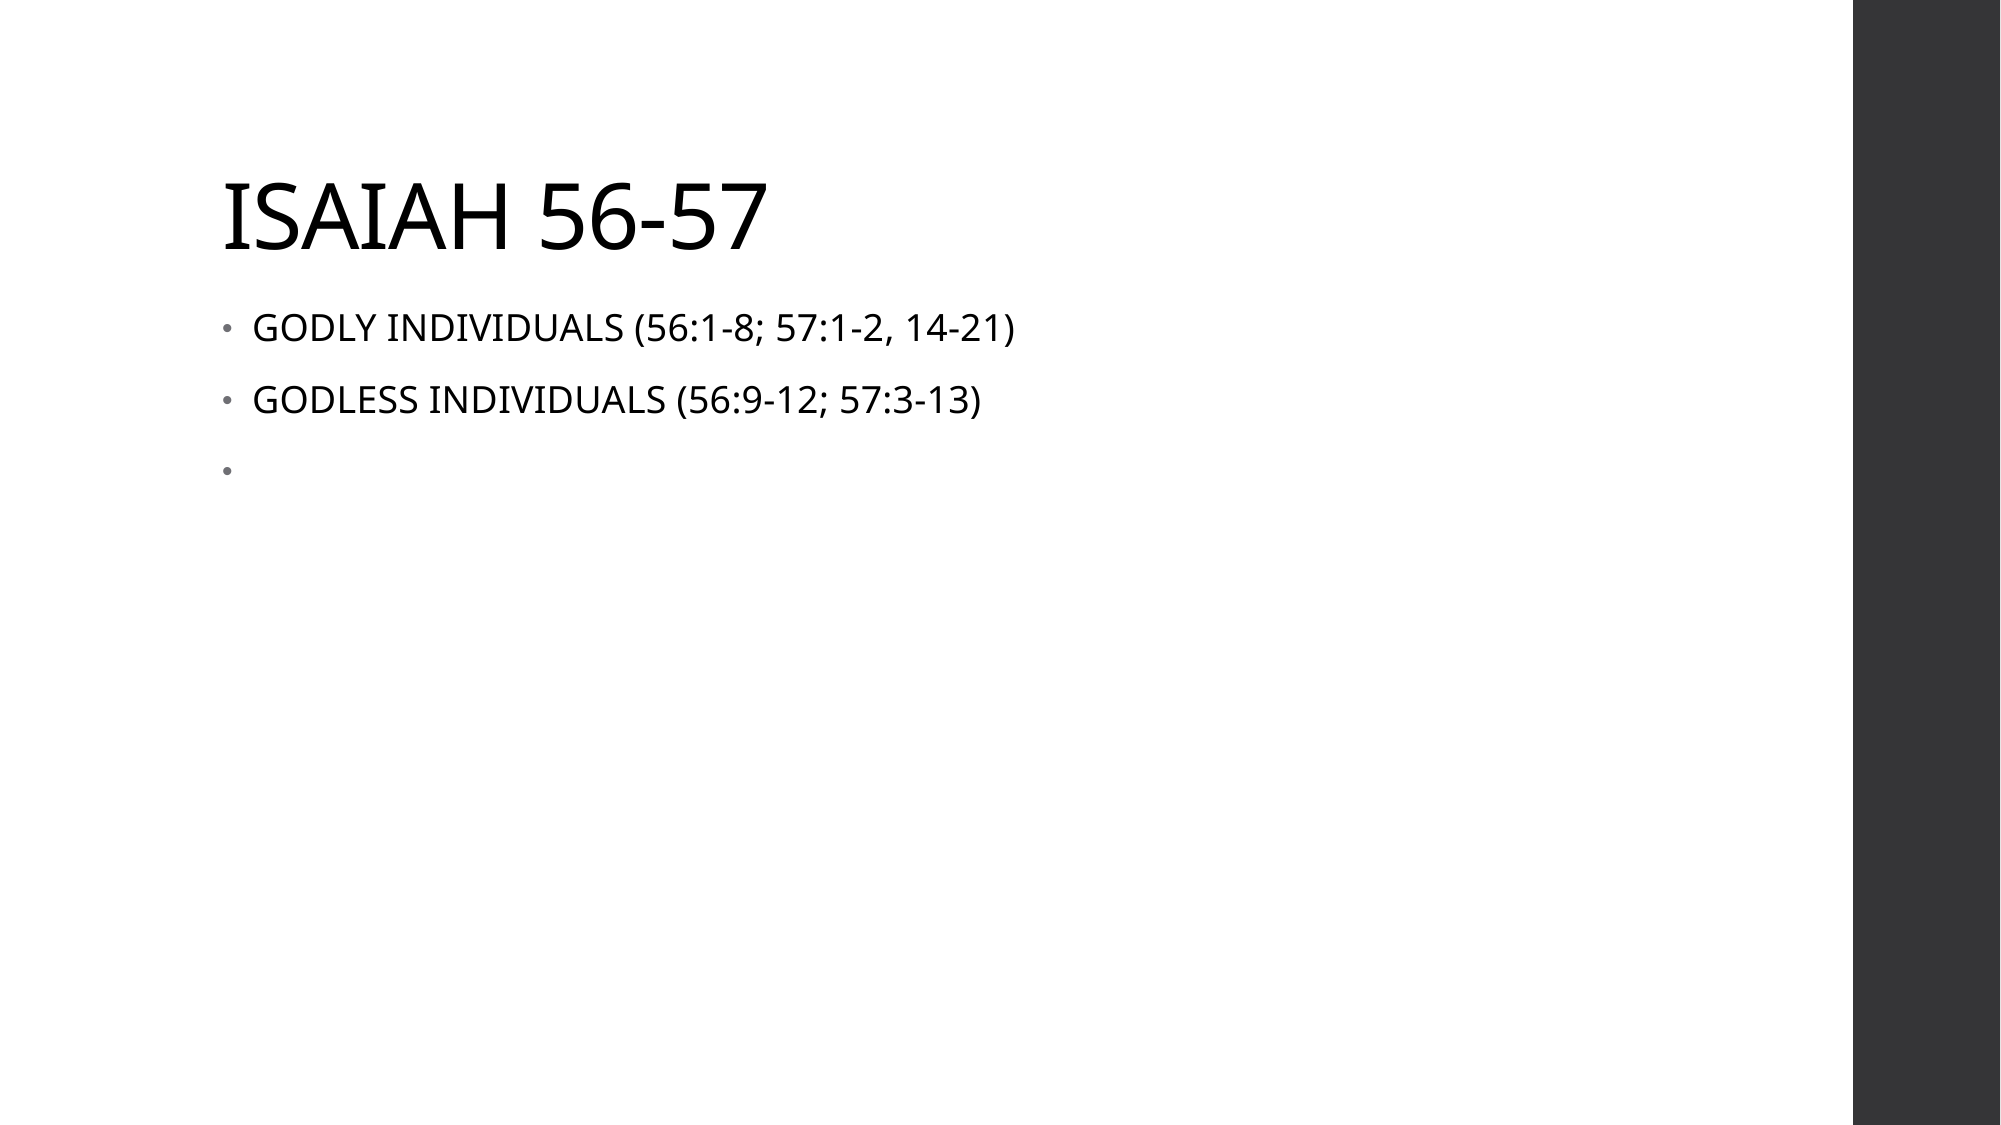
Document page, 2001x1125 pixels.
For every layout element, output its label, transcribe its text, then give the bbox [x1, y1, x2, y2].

title ISAIAH 56-57 [206, 60, 1797, 278]
list GODLY INDIVIDUALS (56:1-8; 57:1-2, 14-21) GODLESS INDIVIDUALS (56:9-12; 57:3-13) [206, 299, 1617, 1014]
